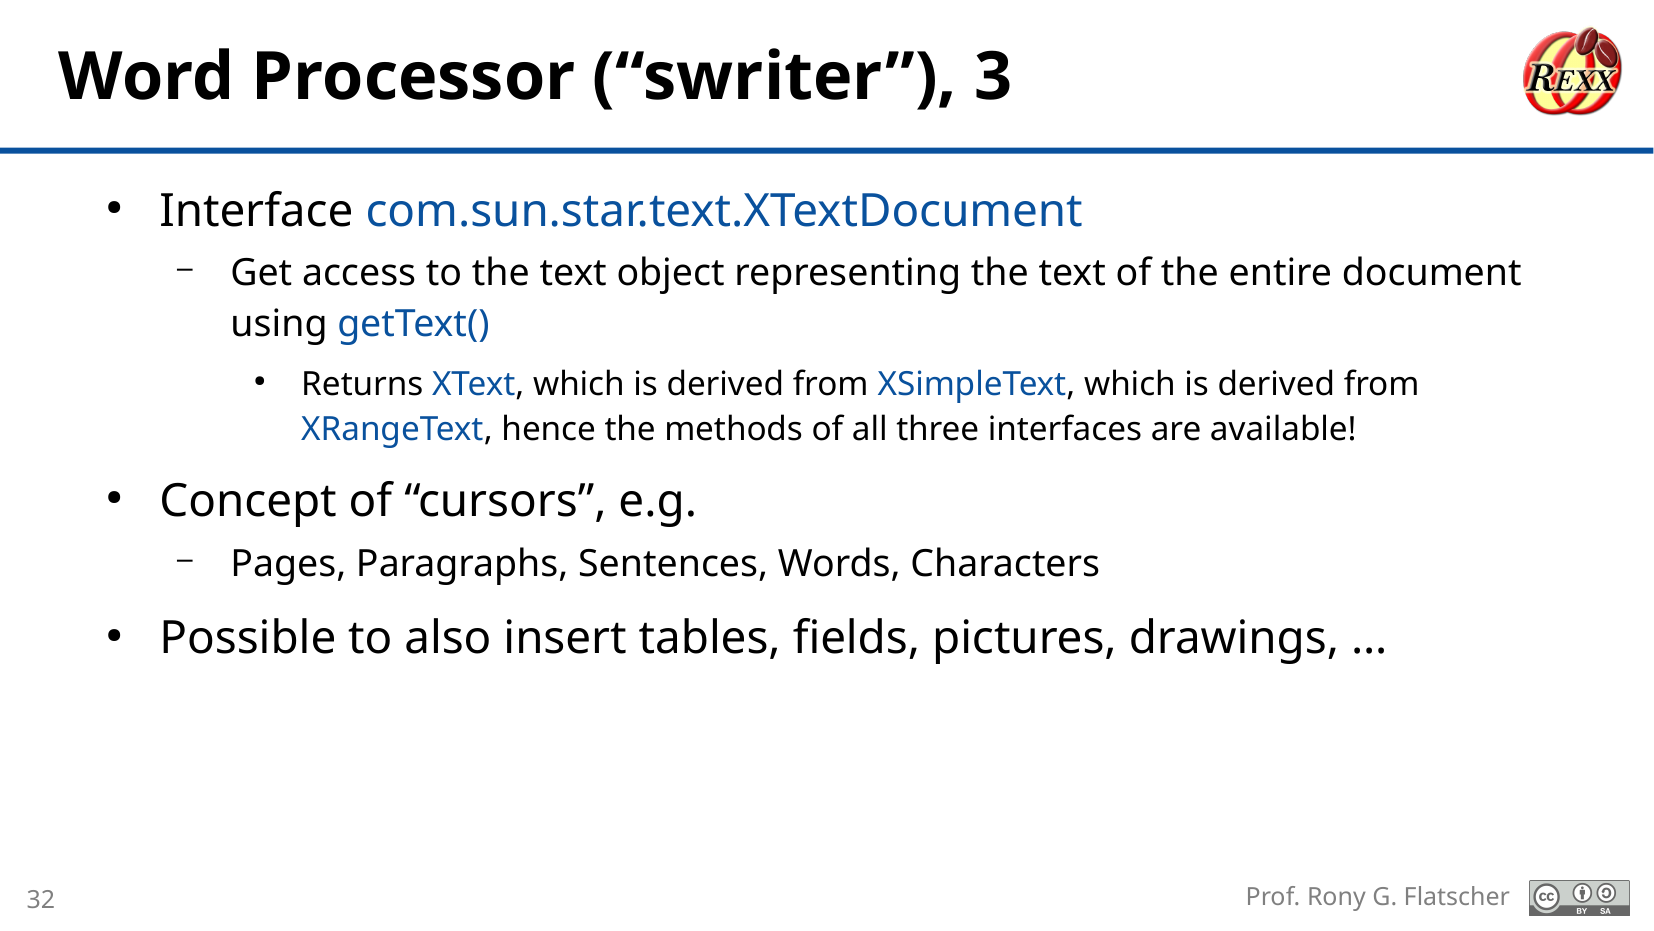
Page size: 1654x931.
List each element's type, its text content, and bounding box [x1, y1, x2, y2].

title Word Processor (“swriter”), 3 [0, 0, 1625, 148]
list Interface com.sun.star.text.XTextDocument Get access to the text object representing the text of the entire document using getText() Returns XText, which is derived from XSimpleText, which is derived from XRangeText, hence the methods of all three interfaces are available! Concept of “cursors”, e.g. Pages, Paragraphs, Sentences, Words, Characters Possible to also insert tables, fields, pictures, drawings, … [88, 177, 1577, 857]
